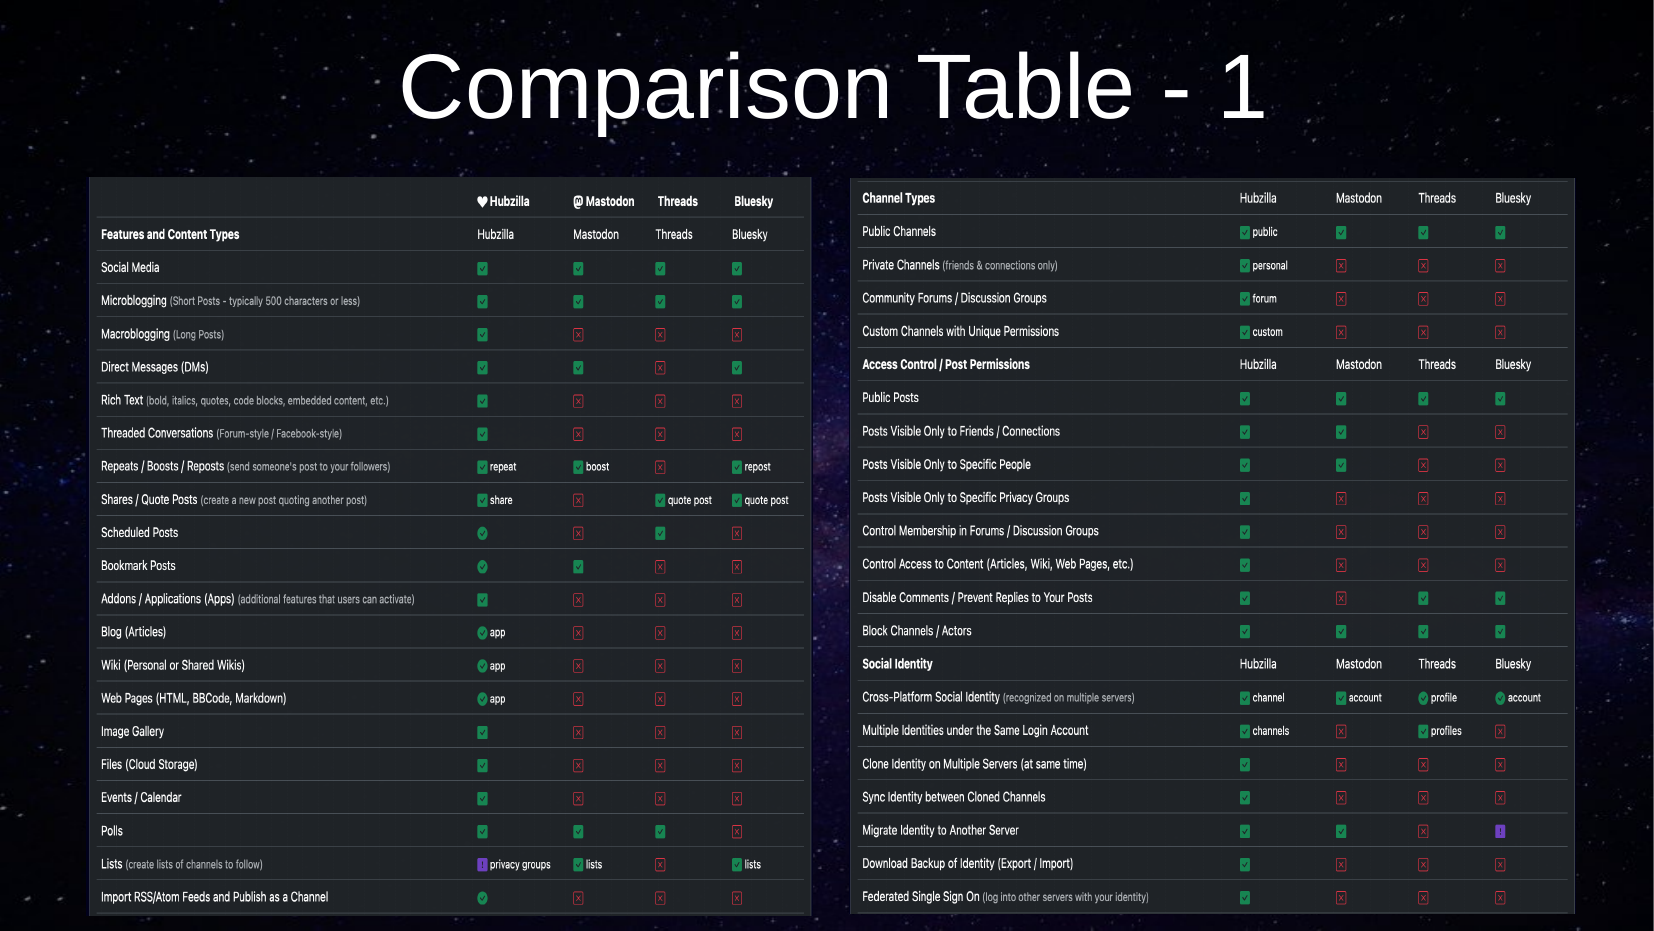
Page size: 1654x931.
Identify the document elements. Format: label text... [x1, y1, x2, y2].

title Comparison Table - 1 [90, 25, 1579, 148]
picture [0, 0, 1654, 931]
